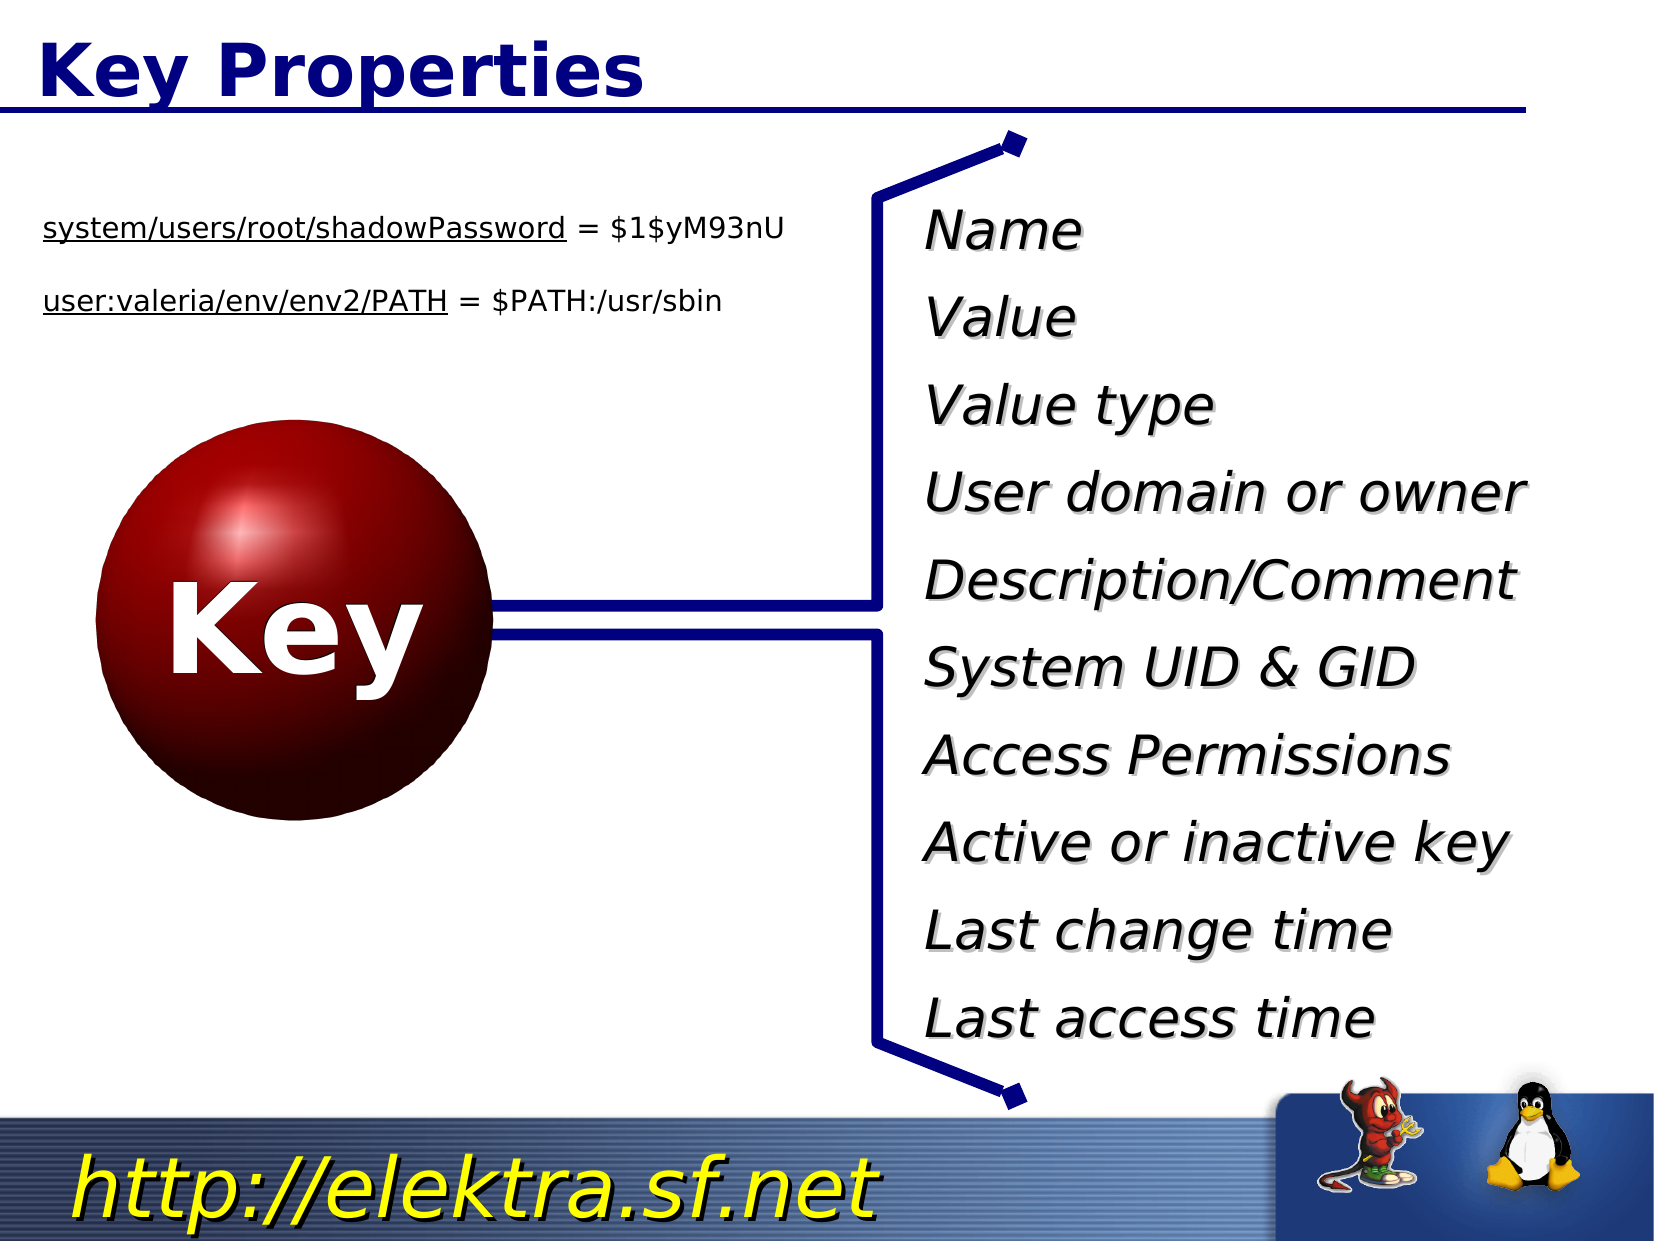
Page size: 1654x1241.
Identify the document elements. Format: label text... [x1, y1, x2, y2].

picture [0, 1061, 1654, 1241]
list Name Value Value type User domain or owner Description/Comment System UID & GID Access Permissions Active or inactive key Last change time Last access time [909, 187, 1654, 1053]
text_box Key [162, 547, 426, 693]
text_box Key Properties [22, 14, 1611, 126]
text_box system/users/root/shadowPassword = $1$yM93nU user:valeria/env/env2/PATH = $PATH:/usr/sbin [42, 208, 809, 317]
